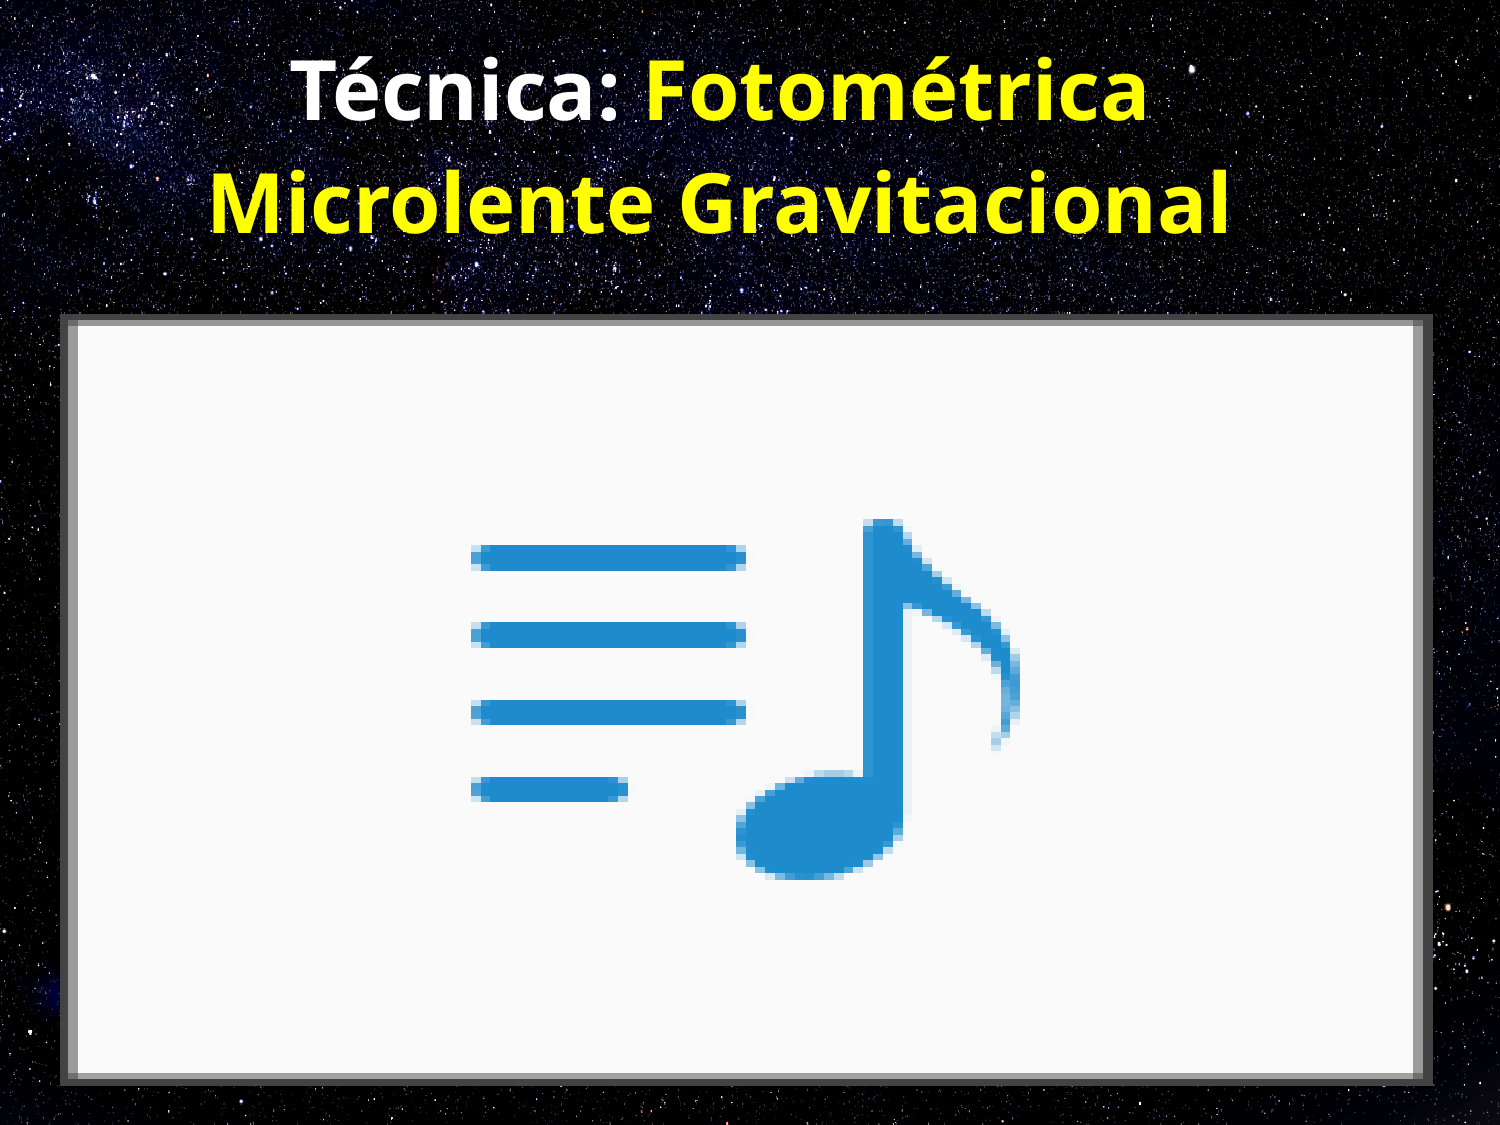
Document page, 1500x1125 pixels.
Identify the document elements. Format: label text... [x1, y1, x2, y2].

picture [0, 0, 1500, 1125]
text_box Técnica: Fotométrica Microlente Gravitacional [70, 23, 1371, 240]
text_box [59, 313, 1434, 1087]
